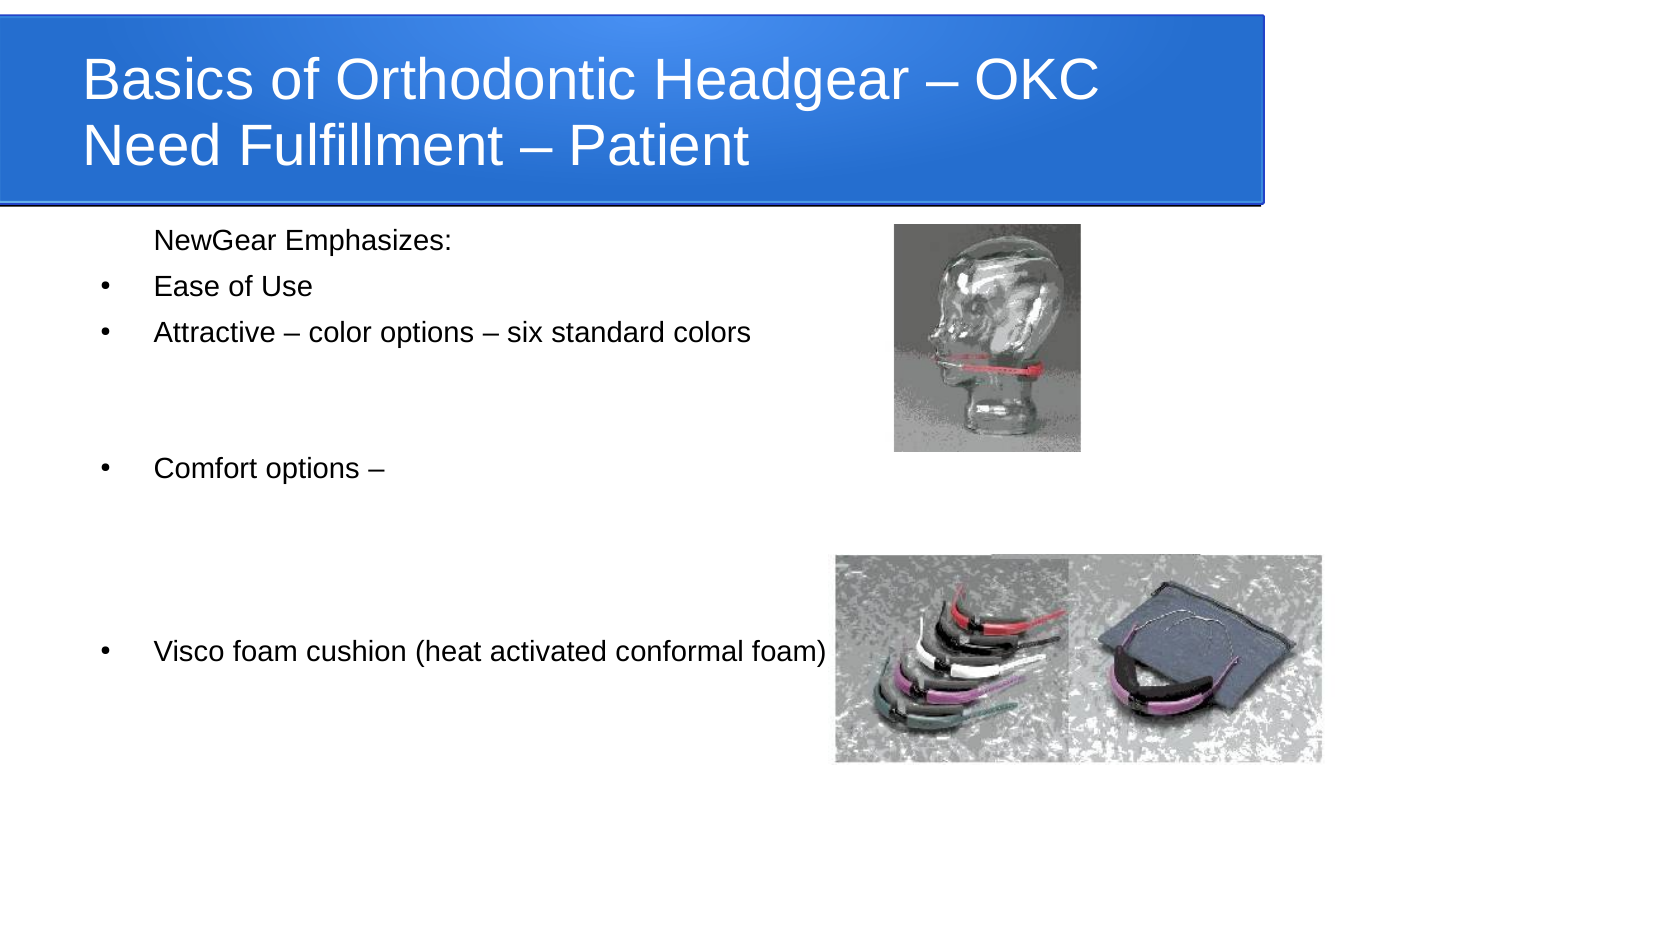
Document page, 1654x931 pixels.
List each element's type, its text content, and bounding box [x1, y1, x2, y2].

title Basics of Orthodontic Headgear – OKC Need Fulfillment – Patient [82, 35, 1235, 189]
picture [885, 224, 1082, 452]
picture [828, 554, 1336, 766]
list NewGear Emphasizes: Ease of Use Attractive – color options – six standard colors Comfort options – Visco foam cushion (heat activated conformal foam) [82, 224, 1571, 764]
